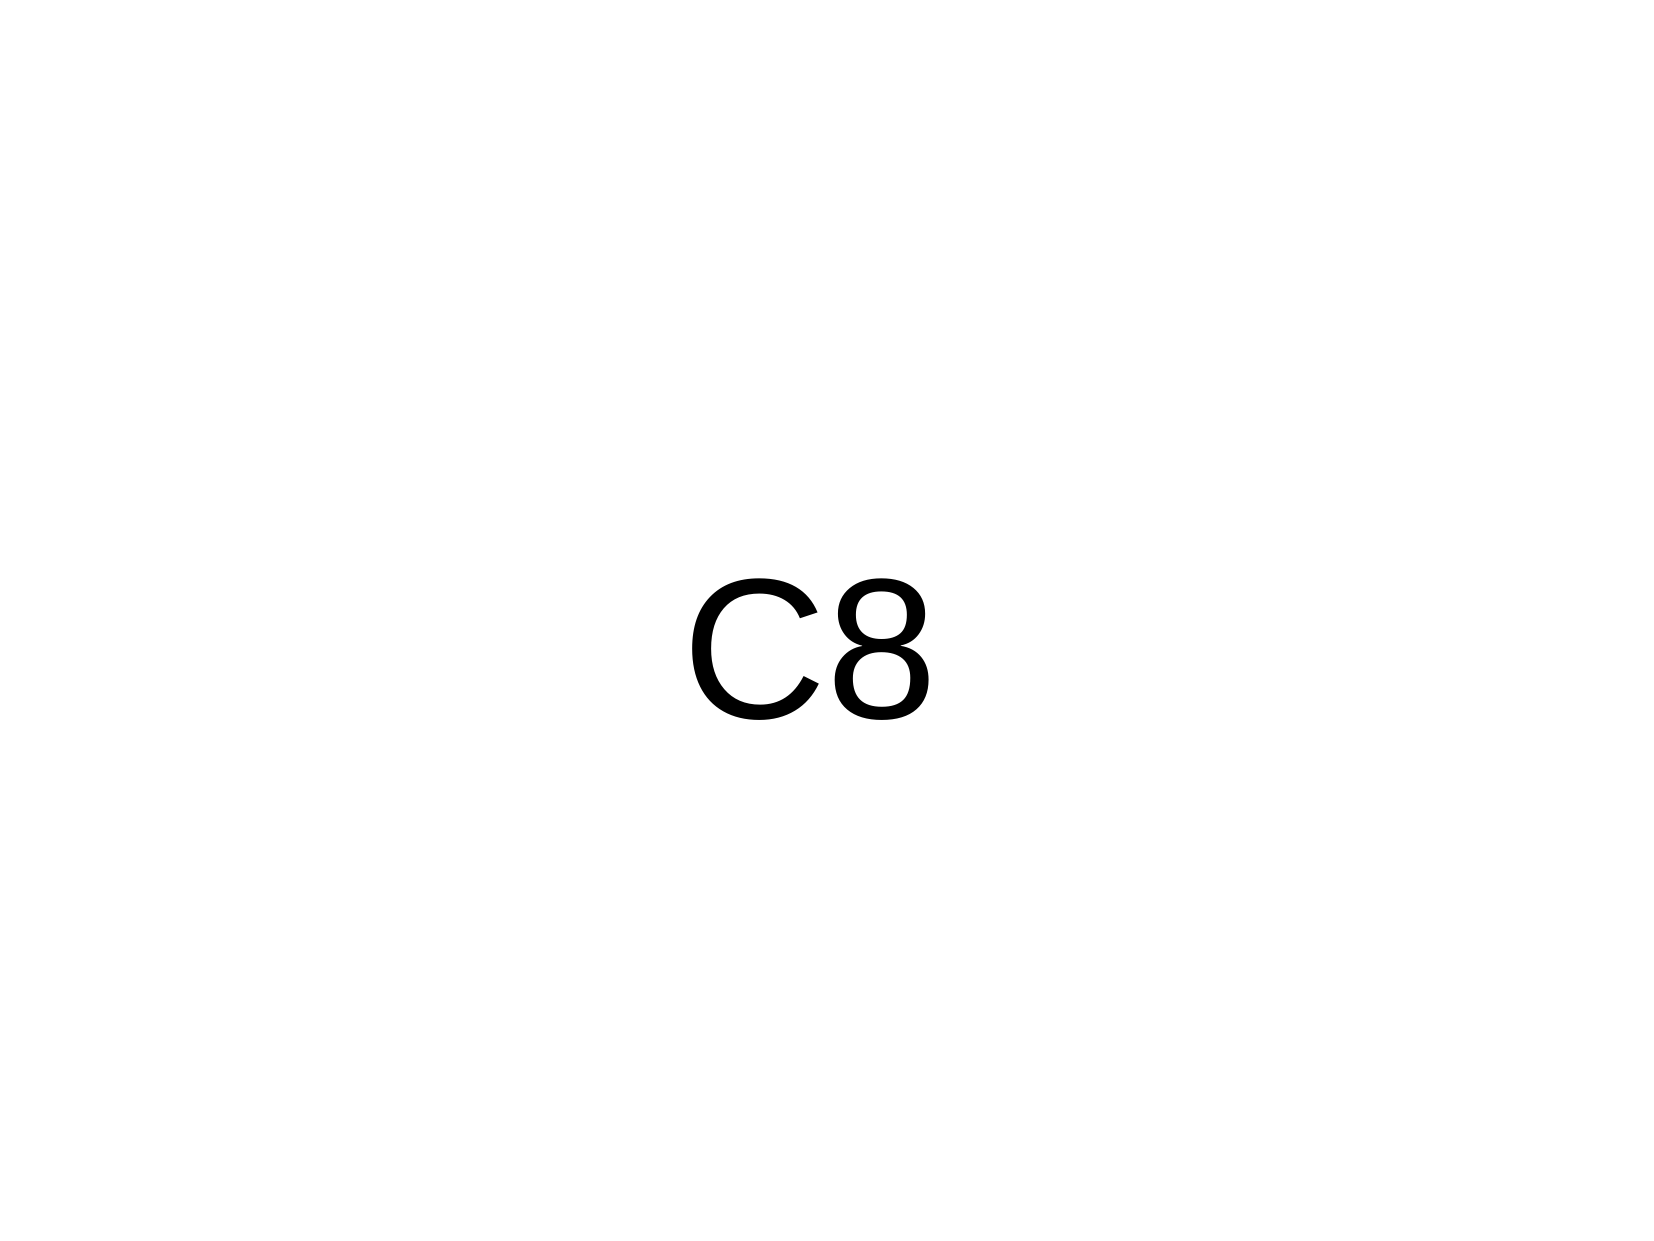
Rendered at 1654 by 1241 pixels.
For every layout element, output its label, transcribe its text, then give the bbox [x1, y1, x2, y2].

subtitle C8 [82, 290, 1538, 1010]
